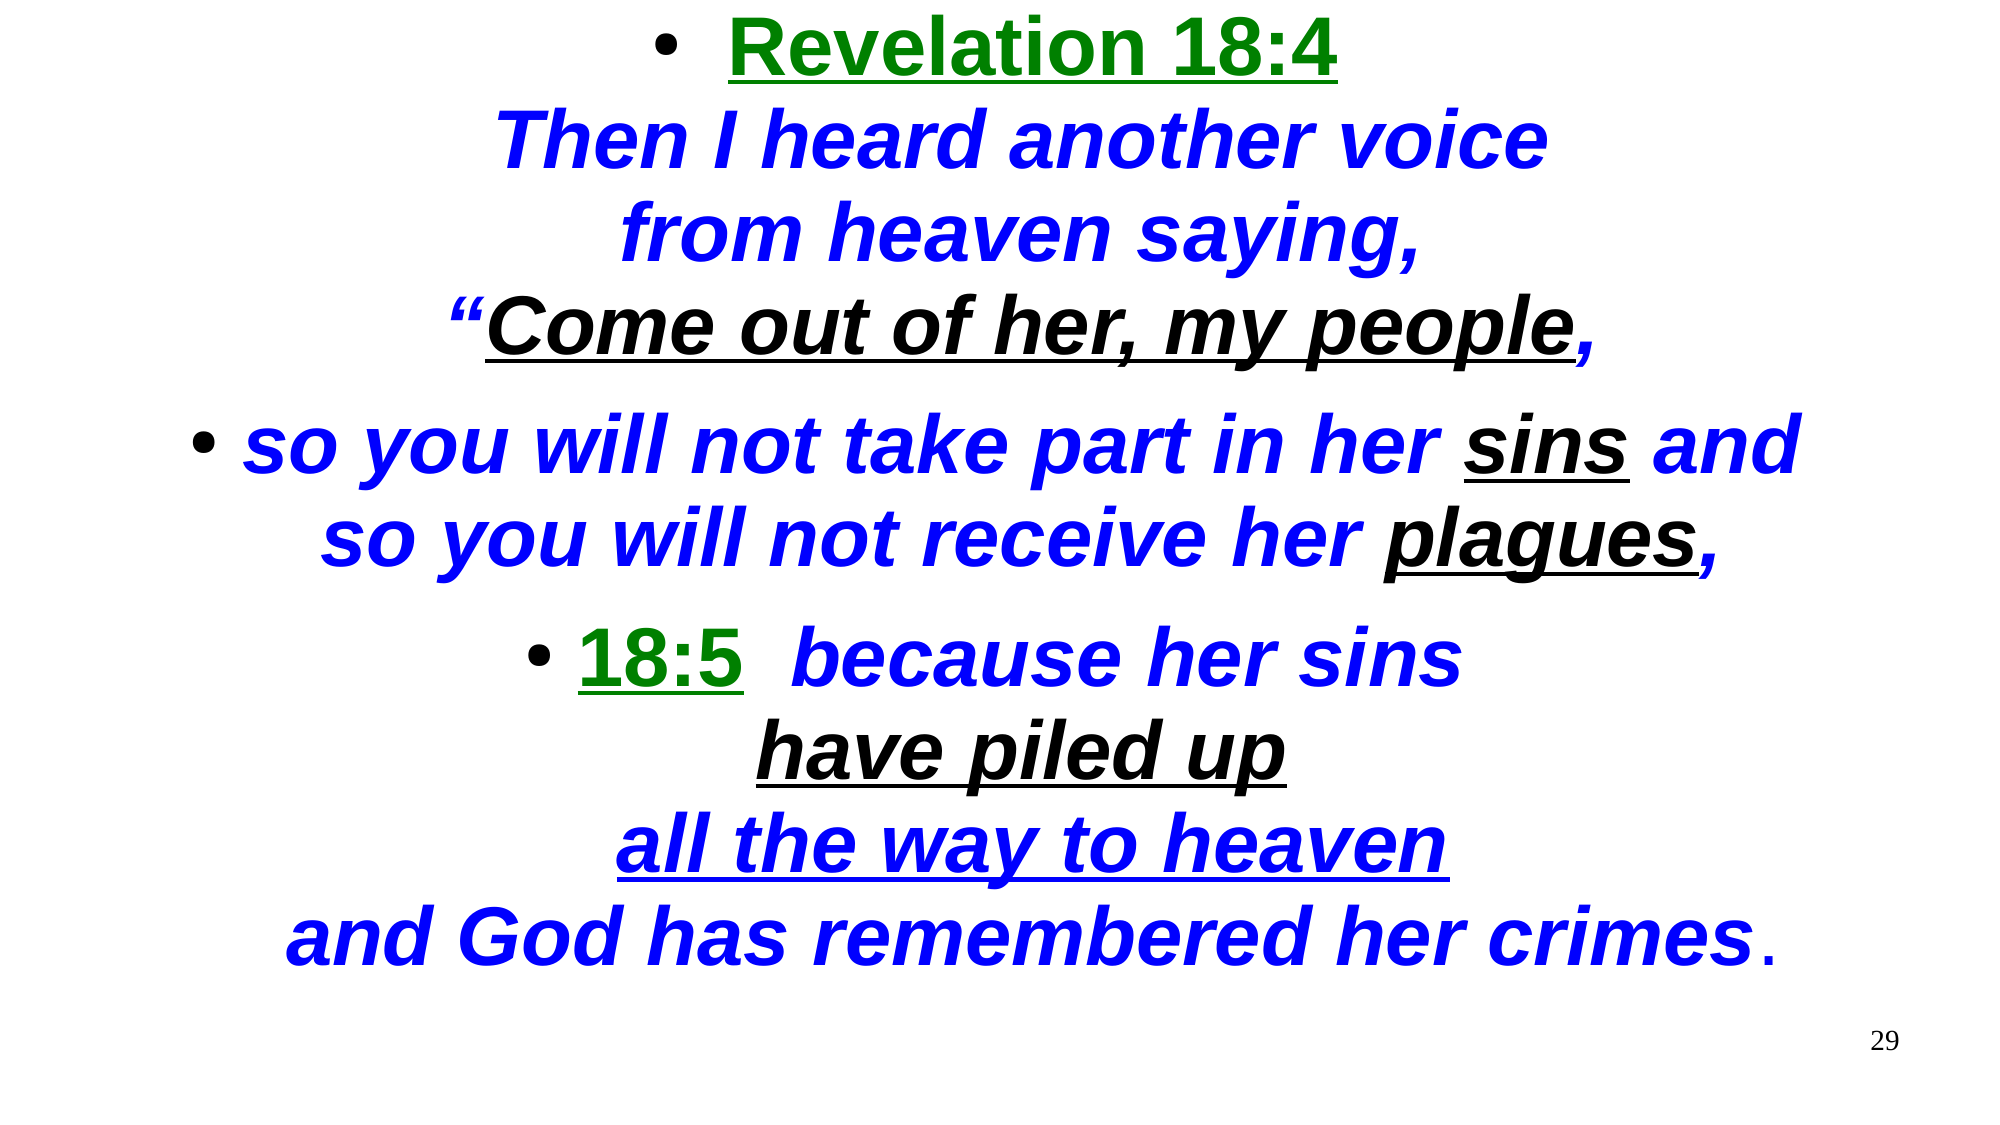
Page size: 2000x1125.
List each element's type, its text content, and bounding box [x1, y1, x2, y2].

list Revelation 18:4 Then I heard another voice from heaven saying, “Come out of her, my people, so you will not take part in her sins and so you will not receive her plagues, 18:5 because her sins have piled up all the way to heaven and God has remembered her crimes. [0, 0, 1996, 1123]
